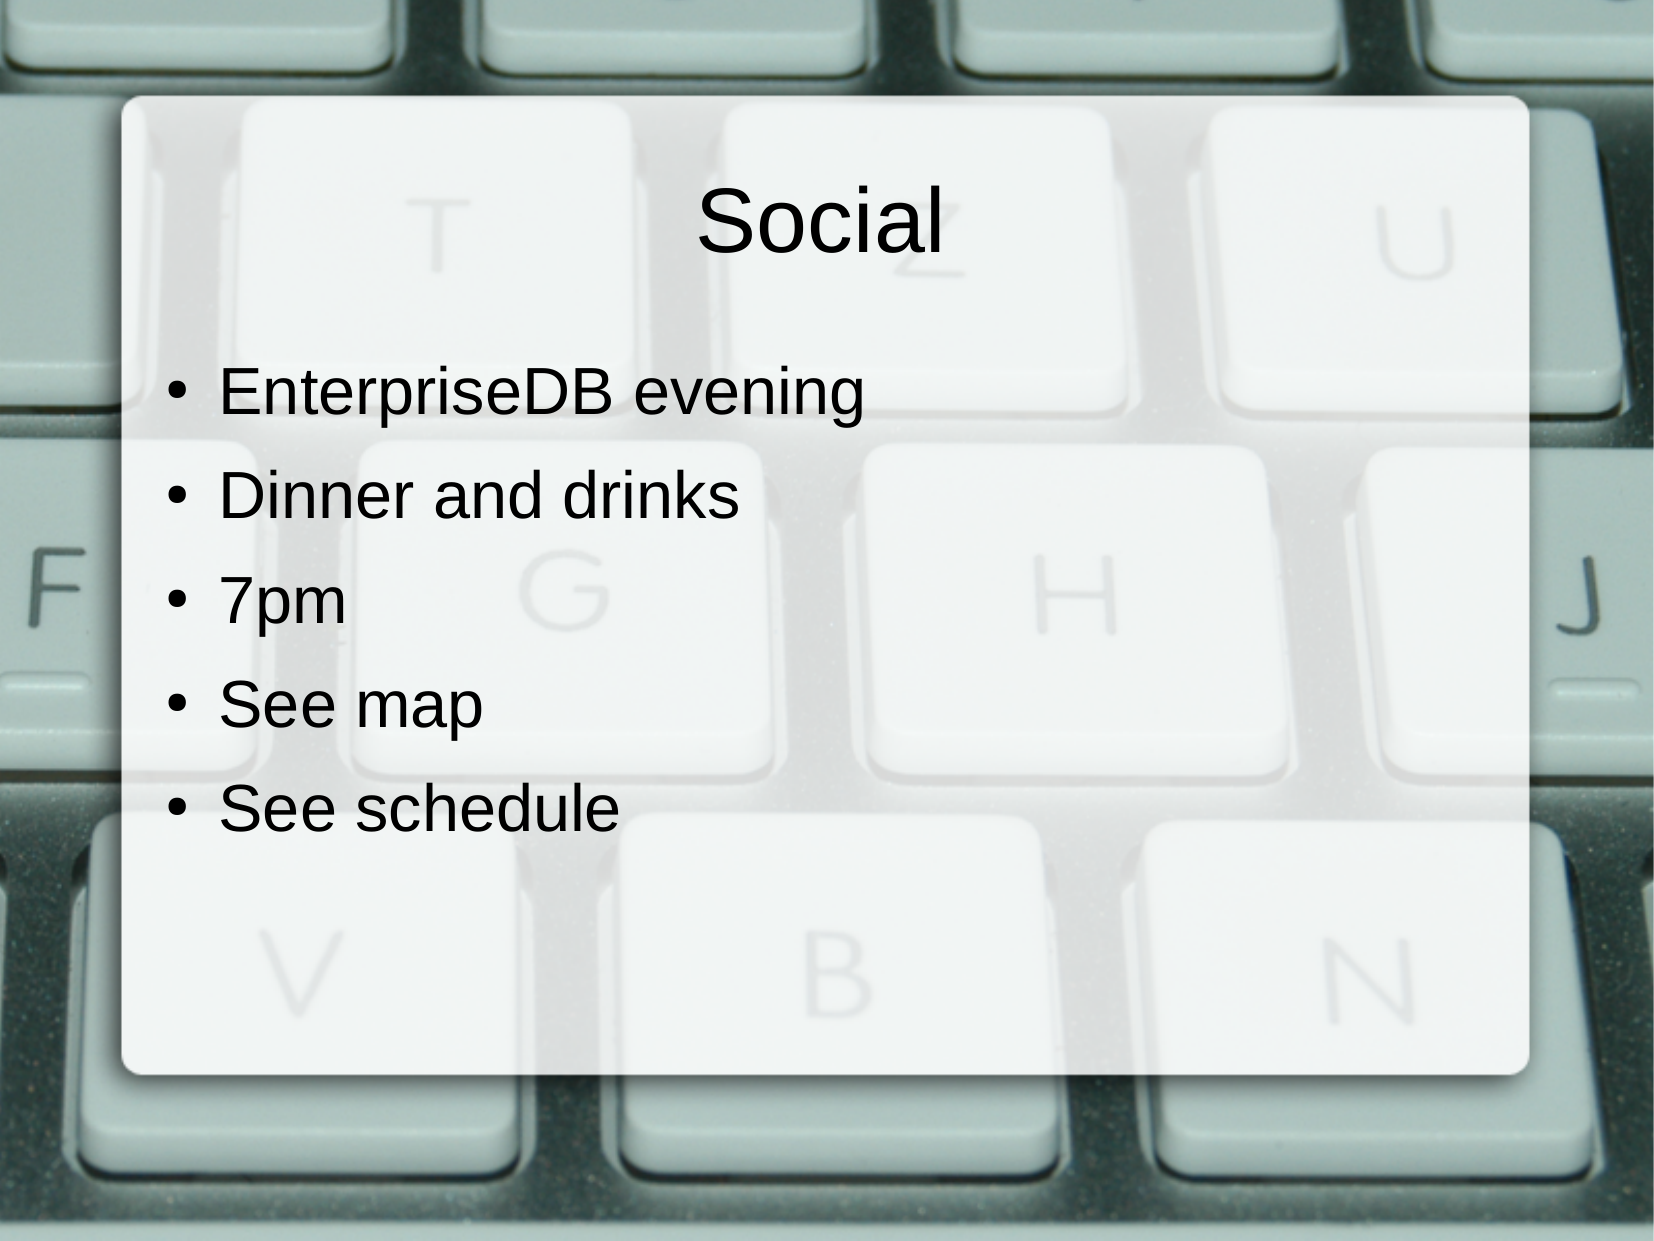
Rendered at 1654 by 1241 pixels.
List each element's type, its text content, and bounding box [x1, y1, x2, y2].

picture [0, 0, 1654, 1241]
list EnterpriseDB evening Dinner and drinks 7pm See map See schedule [147, 354, 1506, 1049]
title Social [135, 125, 1506, 318]
